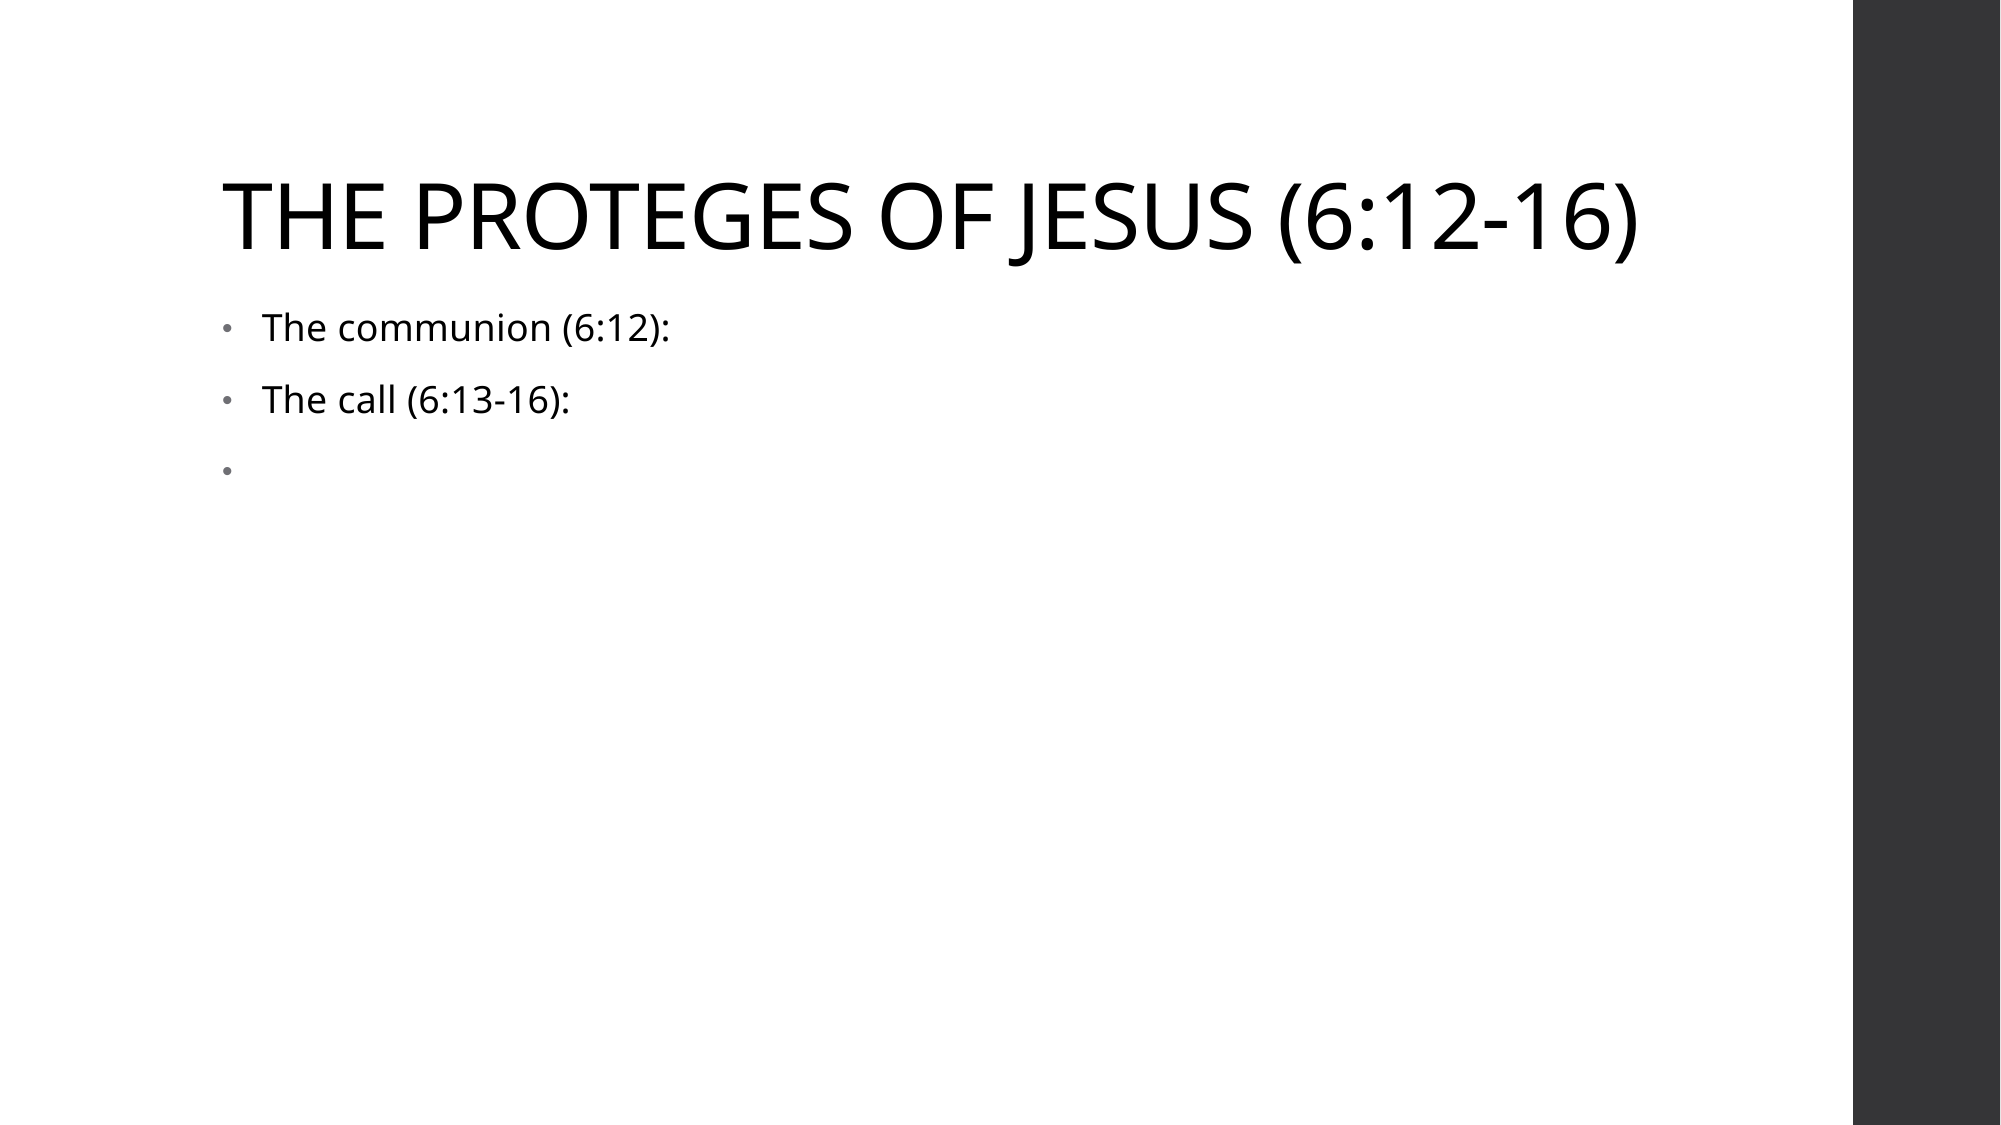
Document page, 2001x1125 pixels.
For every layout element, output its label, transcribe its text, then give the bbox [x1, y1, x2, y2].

title THE PROTEGES OF JESUS (6:12-16) [206, 60, 1797, 278]
list The communion (6:12): The call (6:13-16): [206, 299, 1617, 1014]
